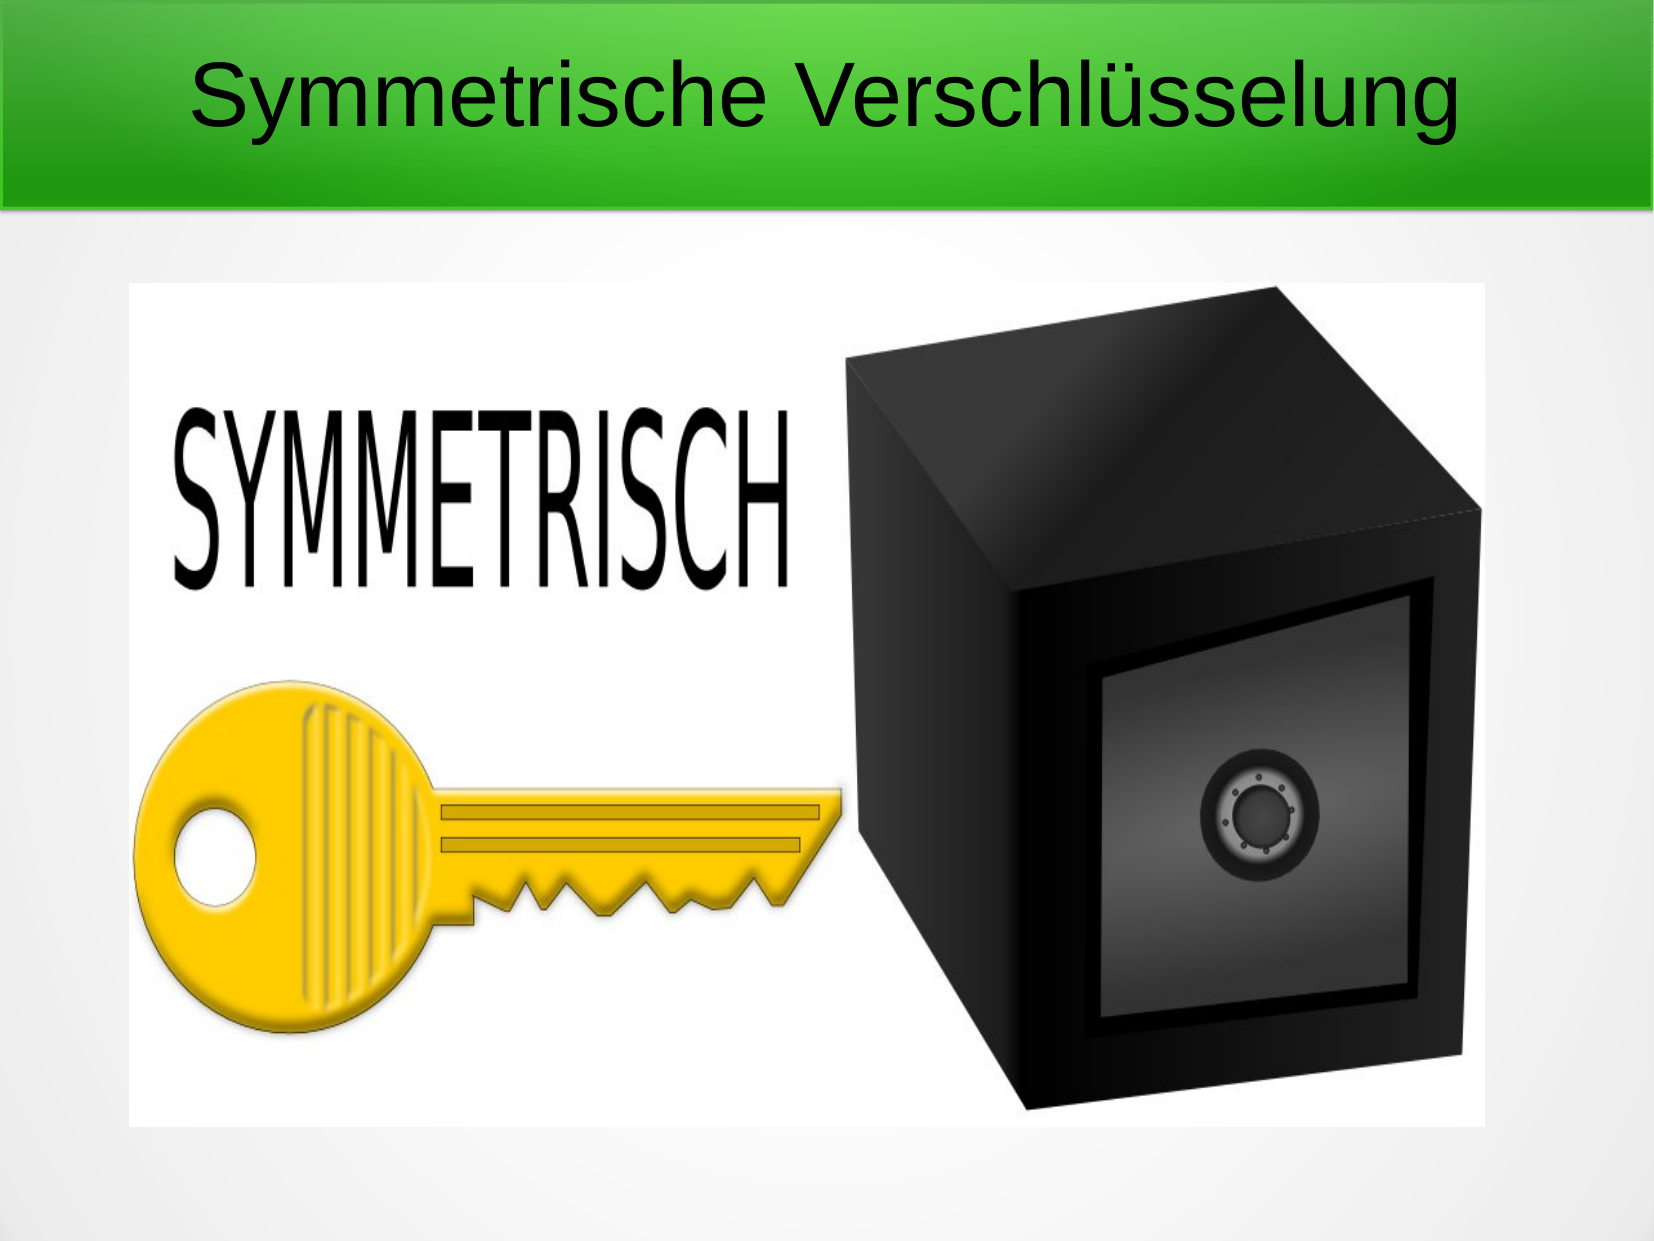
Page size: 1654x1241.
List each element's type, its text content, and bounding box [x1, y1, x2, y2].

picture [129, 283, 1485, 1127]
title Symmetrische Verschlüsselung [82, 23, 1571, 166]
